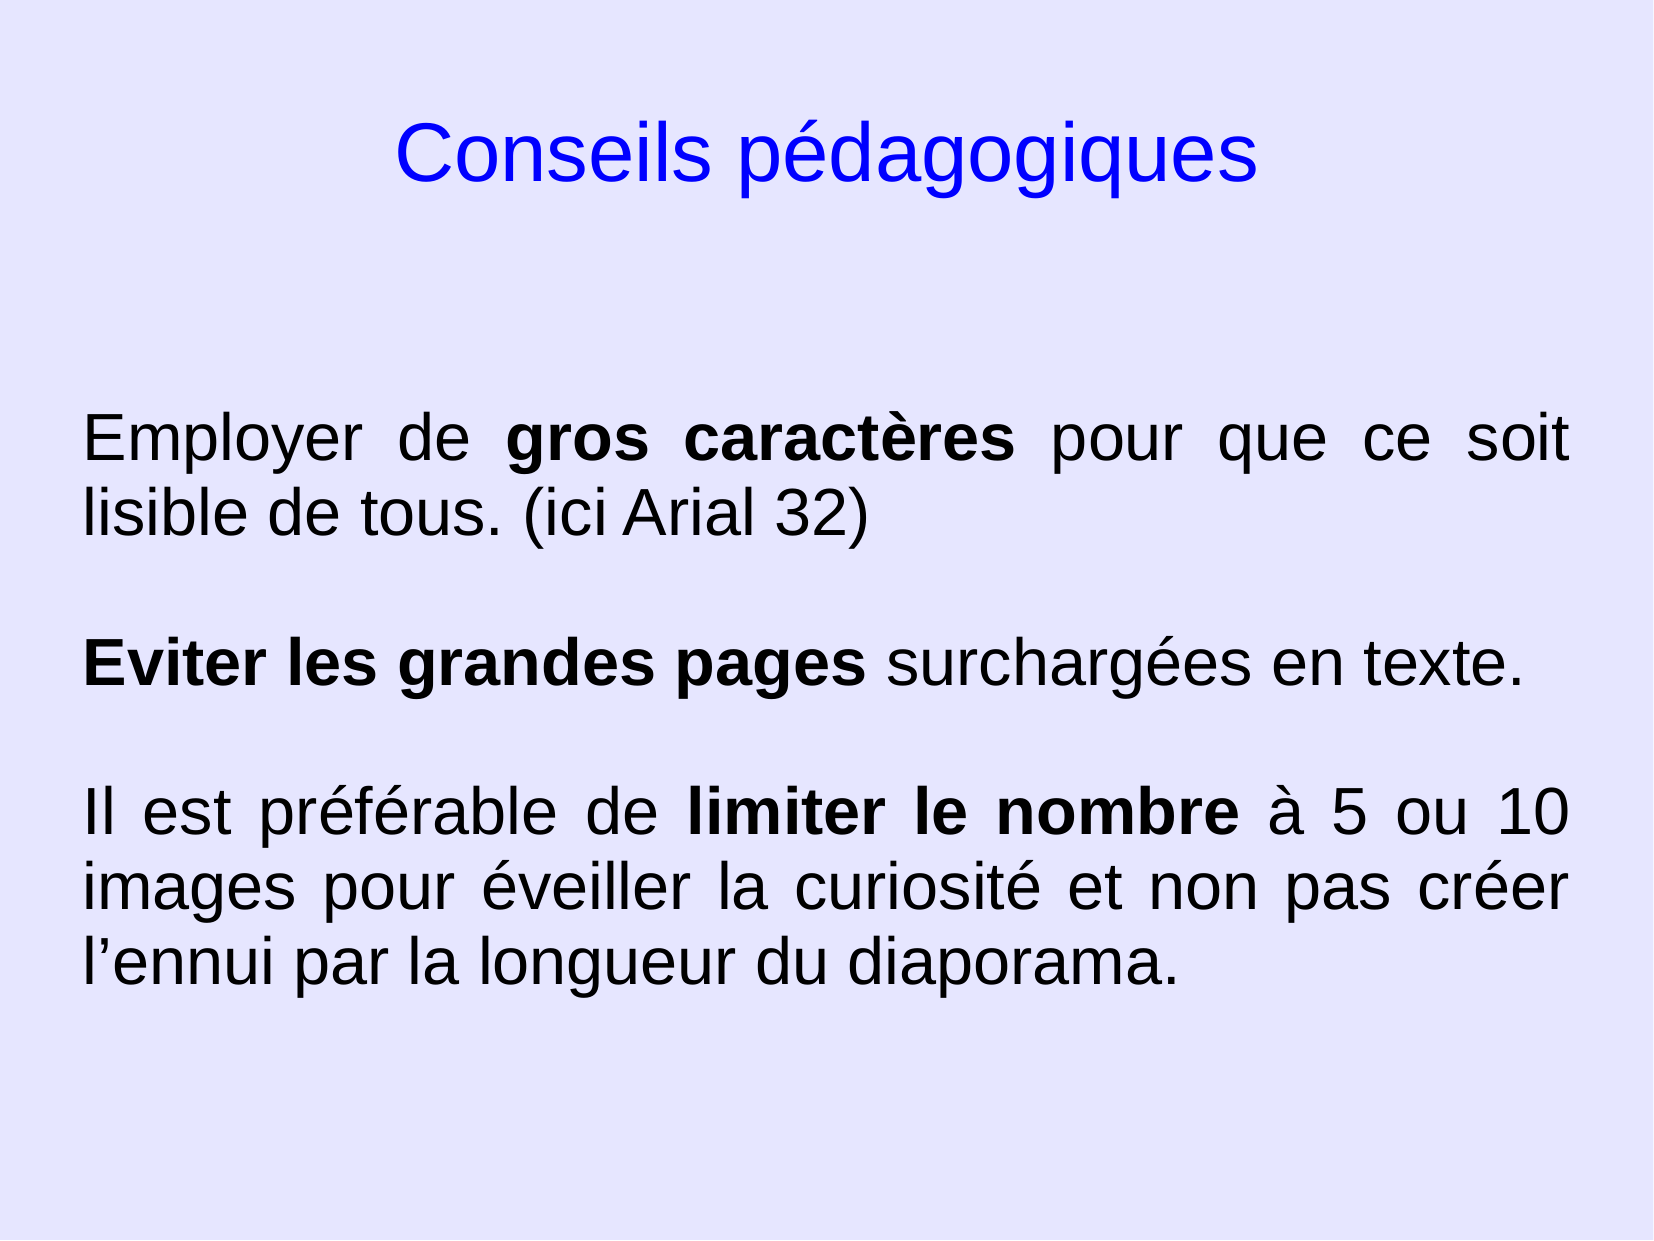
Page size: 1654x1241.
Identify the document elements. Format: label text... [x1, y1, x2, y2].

title Conseils pédagogiques [82, 56, 1571, 250]
subtitle Employer de gros caractères pour que ce soit lisible de tous. (ici Arial 32) Eviter les grandes pages surchargées en texte. Il est préférable de limiter le nombre à 5 ou 10 images pour éveiller la curiosité et non pas créer l’ennui par la longueur du diaporama. [82, 297, 1571, 1102]
